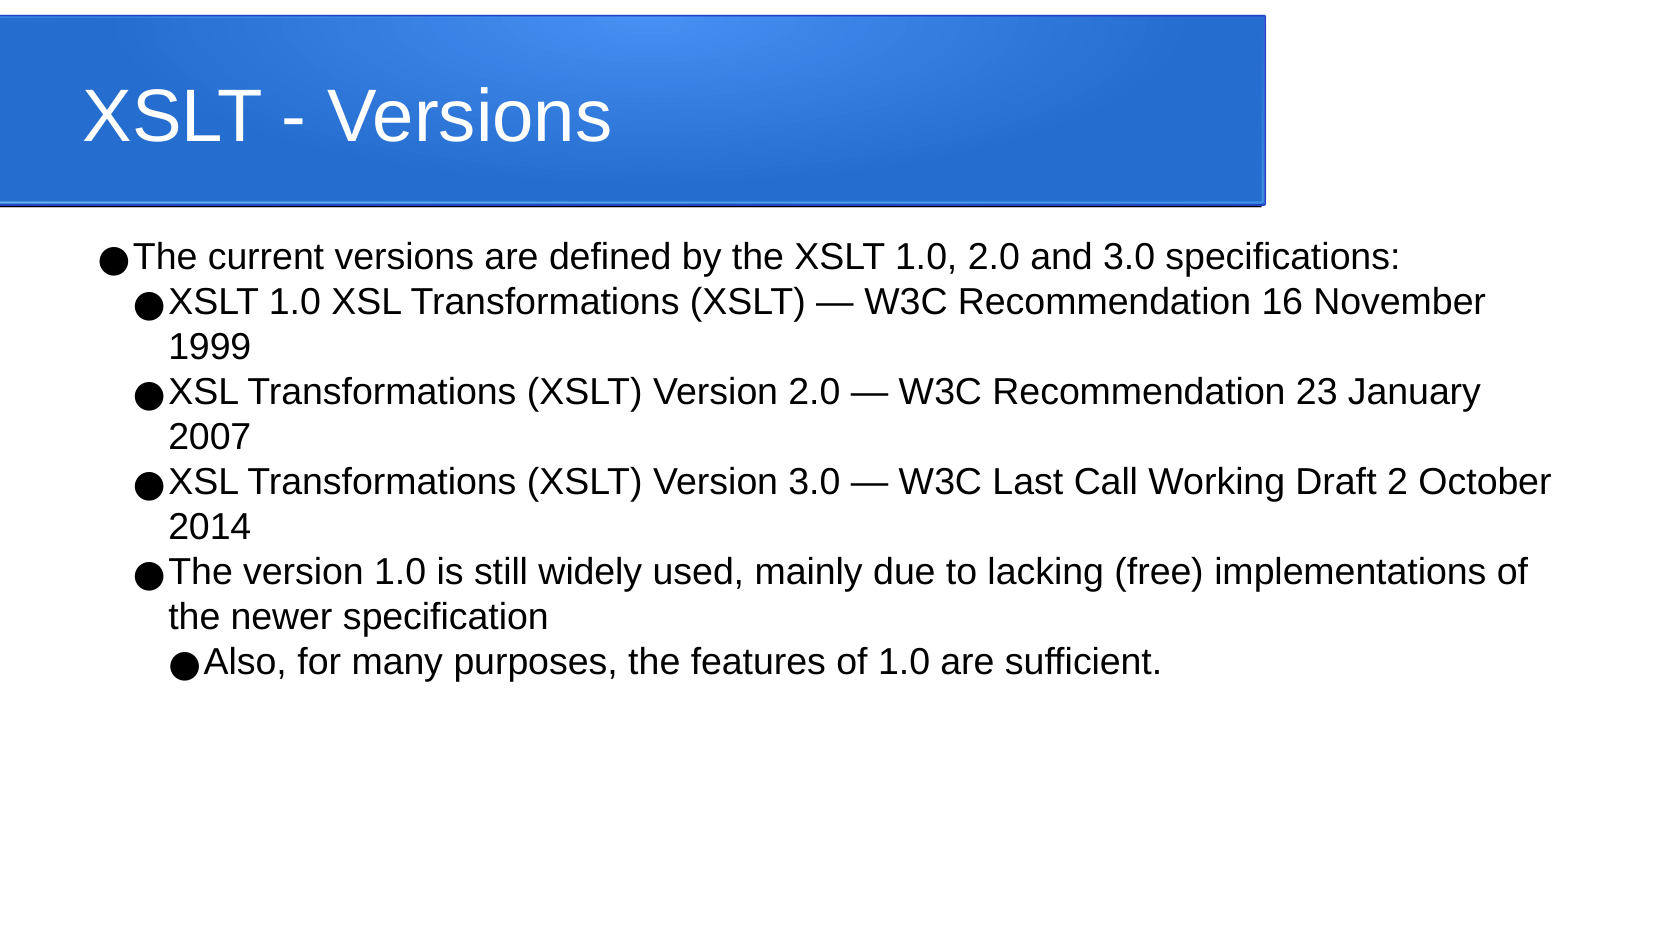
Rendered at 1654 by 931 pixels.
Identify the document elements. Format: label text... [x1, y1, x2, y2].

text_box The current versions are defined by the XSLT 1.0, 2.0 and 3.0 specifications: XSLT 1.0 XSL Transformations (XSLT) — W3C Recommendation 16 November 1999 XSL Transformations (XSLT) Version 2.0 — W3C Recommendation 23 January 2007 XSL Transformations (XSLT) Version 3.0 — W3C Last Call Working Draft 2 October 2014 The version 1.0 is still widely used, mainly due to lacking (free) implementations of the newer specification Also, for many purposes, the features of 1.0 are sufficient. [82, 224, 1571, 764]
picture [0, 13, 1269, 211]
text_box XSLT - Versions [82, 35, 1235, 189]
